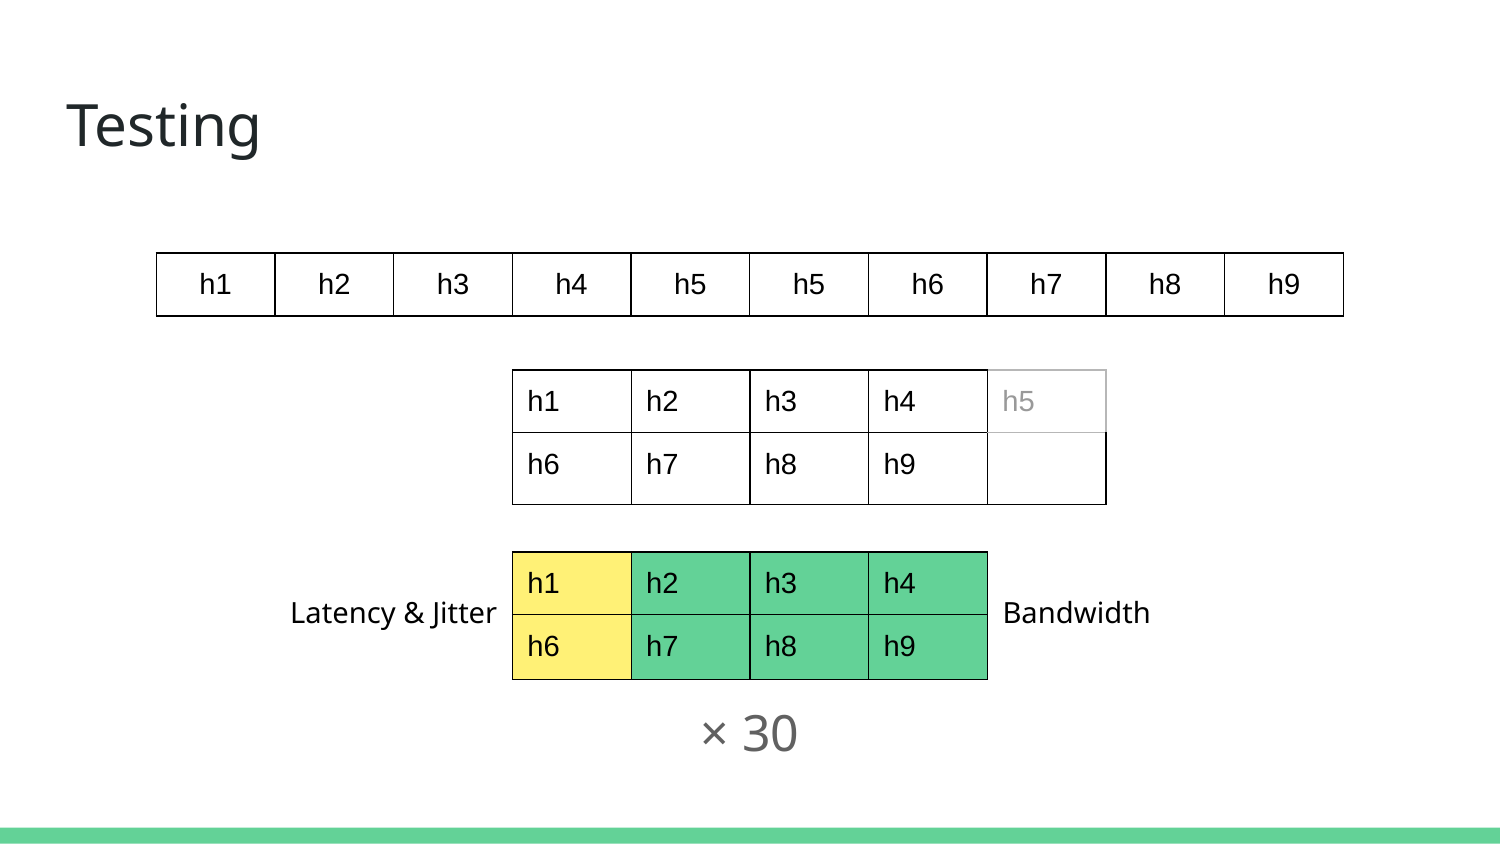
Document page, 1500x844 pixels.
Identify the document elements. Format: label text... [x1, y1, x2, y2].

table_header h4 [513, 254, 630, 315]
table_header h5 [988, 371, 1105, 432]
table_cell h7 [632, 615, 749, 679]
table_cell h6 [513, 433, 631, 504]
table_cell h8 [751, 615, 868, 679]
table_header h3 [751, 553, 868, 614]
table_header h3 [394, 254, 512, 315]
table_header h5 [750, 254, 868, 315]
table_cell h6 [513, 615, 631, 679]
table_header h1 [513, 371, 631, 432]
table_header h3 [751, 371, 868, 432]
table_cell h8 [751, 433, 868, 504]
table_header h5 [632, 254, 749, 315]
table_header h8 [1107, 254, 1224, 315]
table_header h4 [869, 371, 987, 432]
table_header h2 [276, 254, 393, 315]
table_header h6 [869, 254, 986, 315]
table_header h2 [632, 553, 749, 614]
table_cell h9 [869, 615, 987, 679]
title Testing [51, 72, 1449, 167]
table_header h4 [869, 553, 987, 614]
table_header h2 [632, 371, 749, 432]
table_header h1 [157, 254, 274, 315]
table_cell h9 [869, 433, 987, 504]
table_cell h7 [632, 433, 749, 504]
text_box × 30 [632, 702, 868, 777]
text_box Bandwidth [987, 579, 1233, 654]
text_box Latency & Jitter [266, 579, 513, 654]
table_header h1 [513, 553, 631, 614]
table_cell [988, 433, 1105, 504]
table_header h7 [988, 254, 1105, 315]
table_header h9 [1225, 254, 1343, 315]
